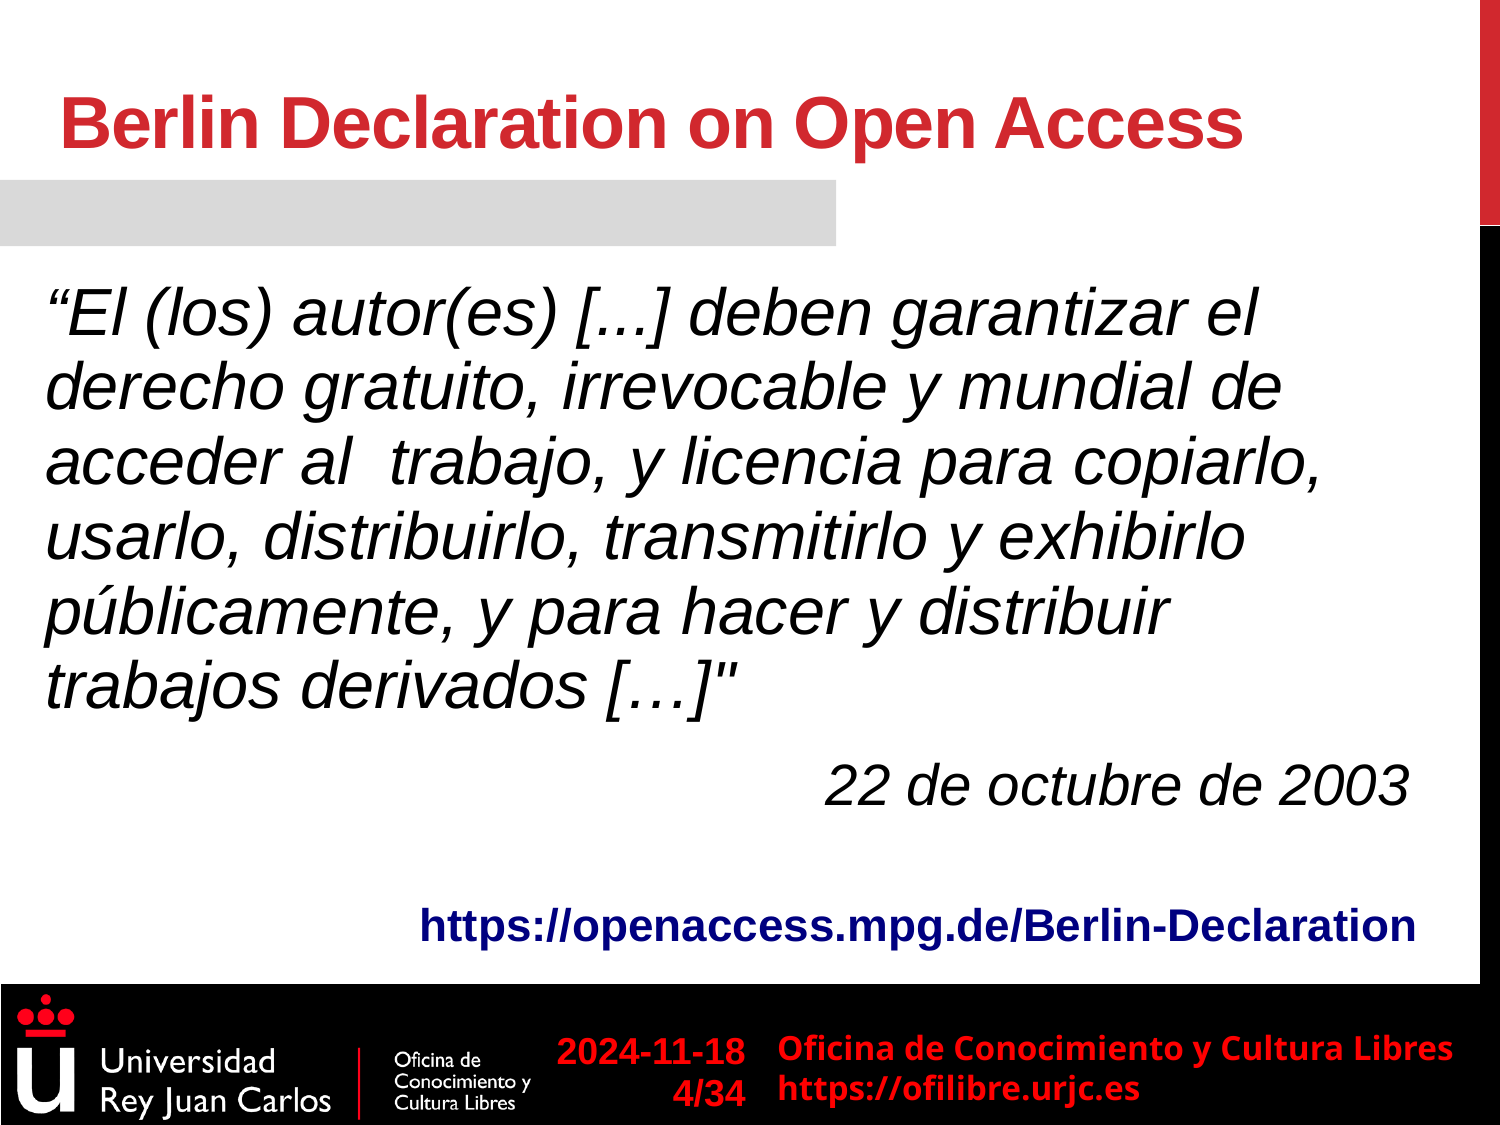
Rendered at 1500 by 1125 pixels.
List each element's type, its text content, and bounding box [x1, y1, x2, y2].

picture [17, 994, 531, 1120]
title [75, 7, 1425, 196]
text_box Berlin Declaration on Open Access [0, 24, 1326, 172]
text_box https://openaccess.mpg.de/Berlin-Declaration [405, 892, 1441, 961]
text_box “El (los) autor(es) [...] deben garantizar el derecho gratuito, irrevocable y mundial de acceder al trabajo, y licencia para copiarlo, usarlo, distribuirlo, transmitirlo y exhibirlo públicamente, y para hacer y distribuir trabajos derivados […]'' 22 de octubre de 2003 [30, 267, 1426, 826]
